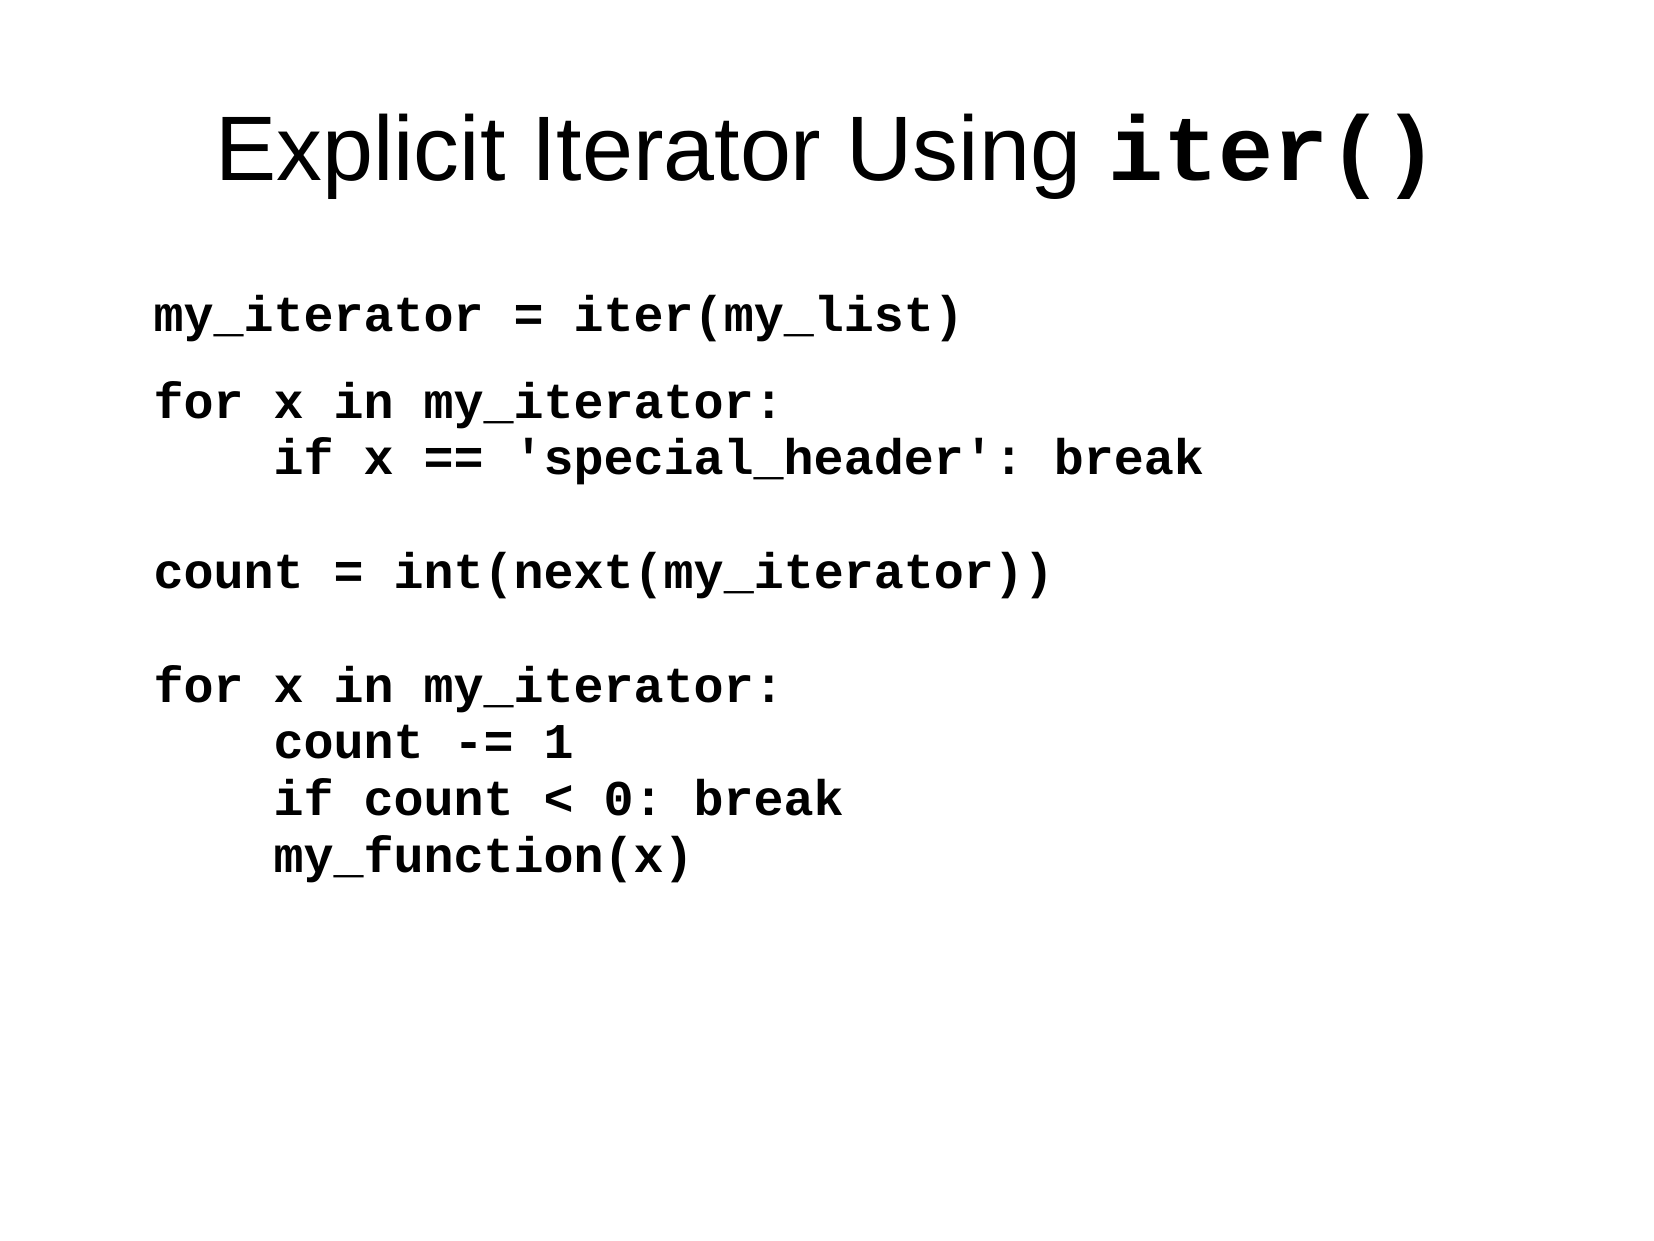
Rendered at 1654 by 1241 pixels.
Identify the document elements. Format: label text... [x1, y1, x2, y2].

title Explicit Iterator Using iter() [82, 49, 1571, 257]
list my_iterator = iter(my_list) for x in my_iterator: if x == 'special_header': break count = int(next(my_iterator)) for x in my_iterator: count -= 1 if count < 0: break my_function(x) [82, 290, 1571, 1010]
